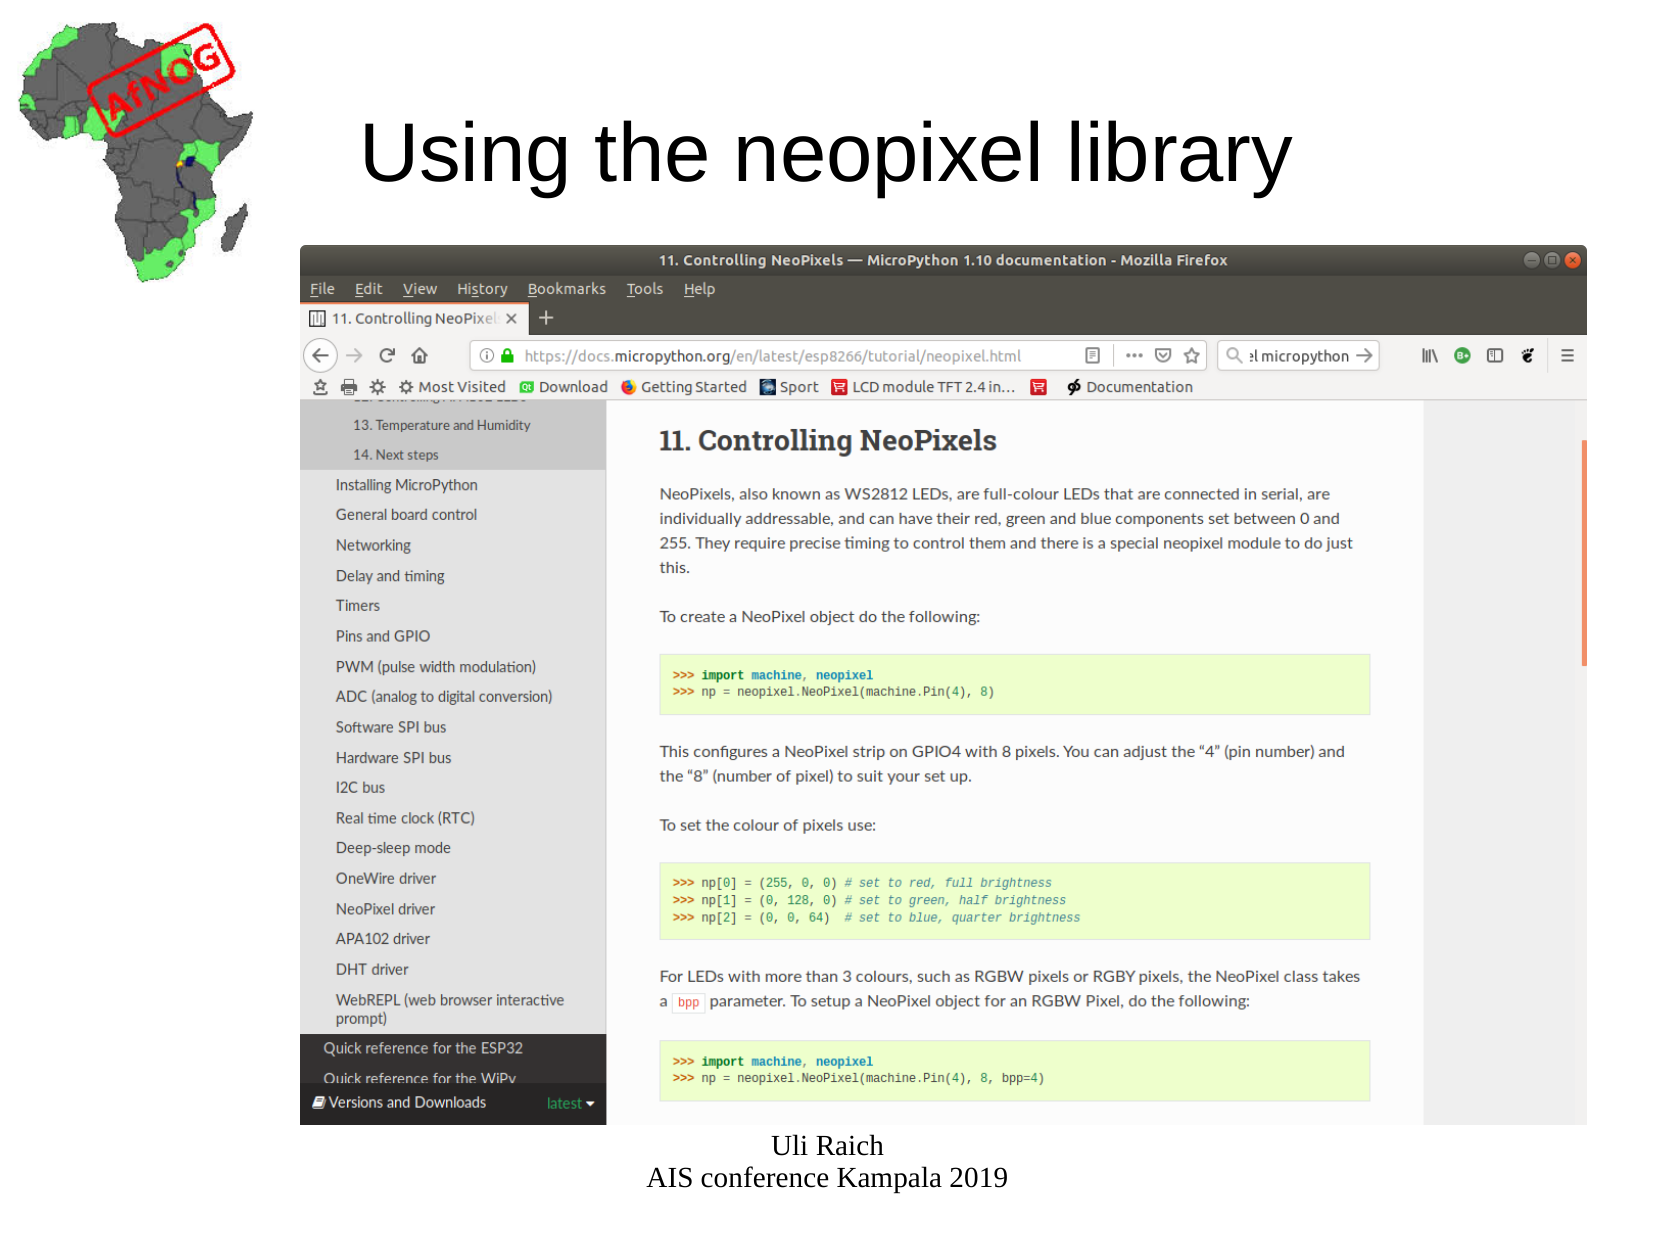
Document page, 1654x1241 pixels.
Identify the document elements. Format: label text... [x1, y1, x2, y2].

picture [9, 0, 259, 291]
picture [300, 245, 1587, 1126]
title Using the neopixel library [82, 49, 1571, 257]
